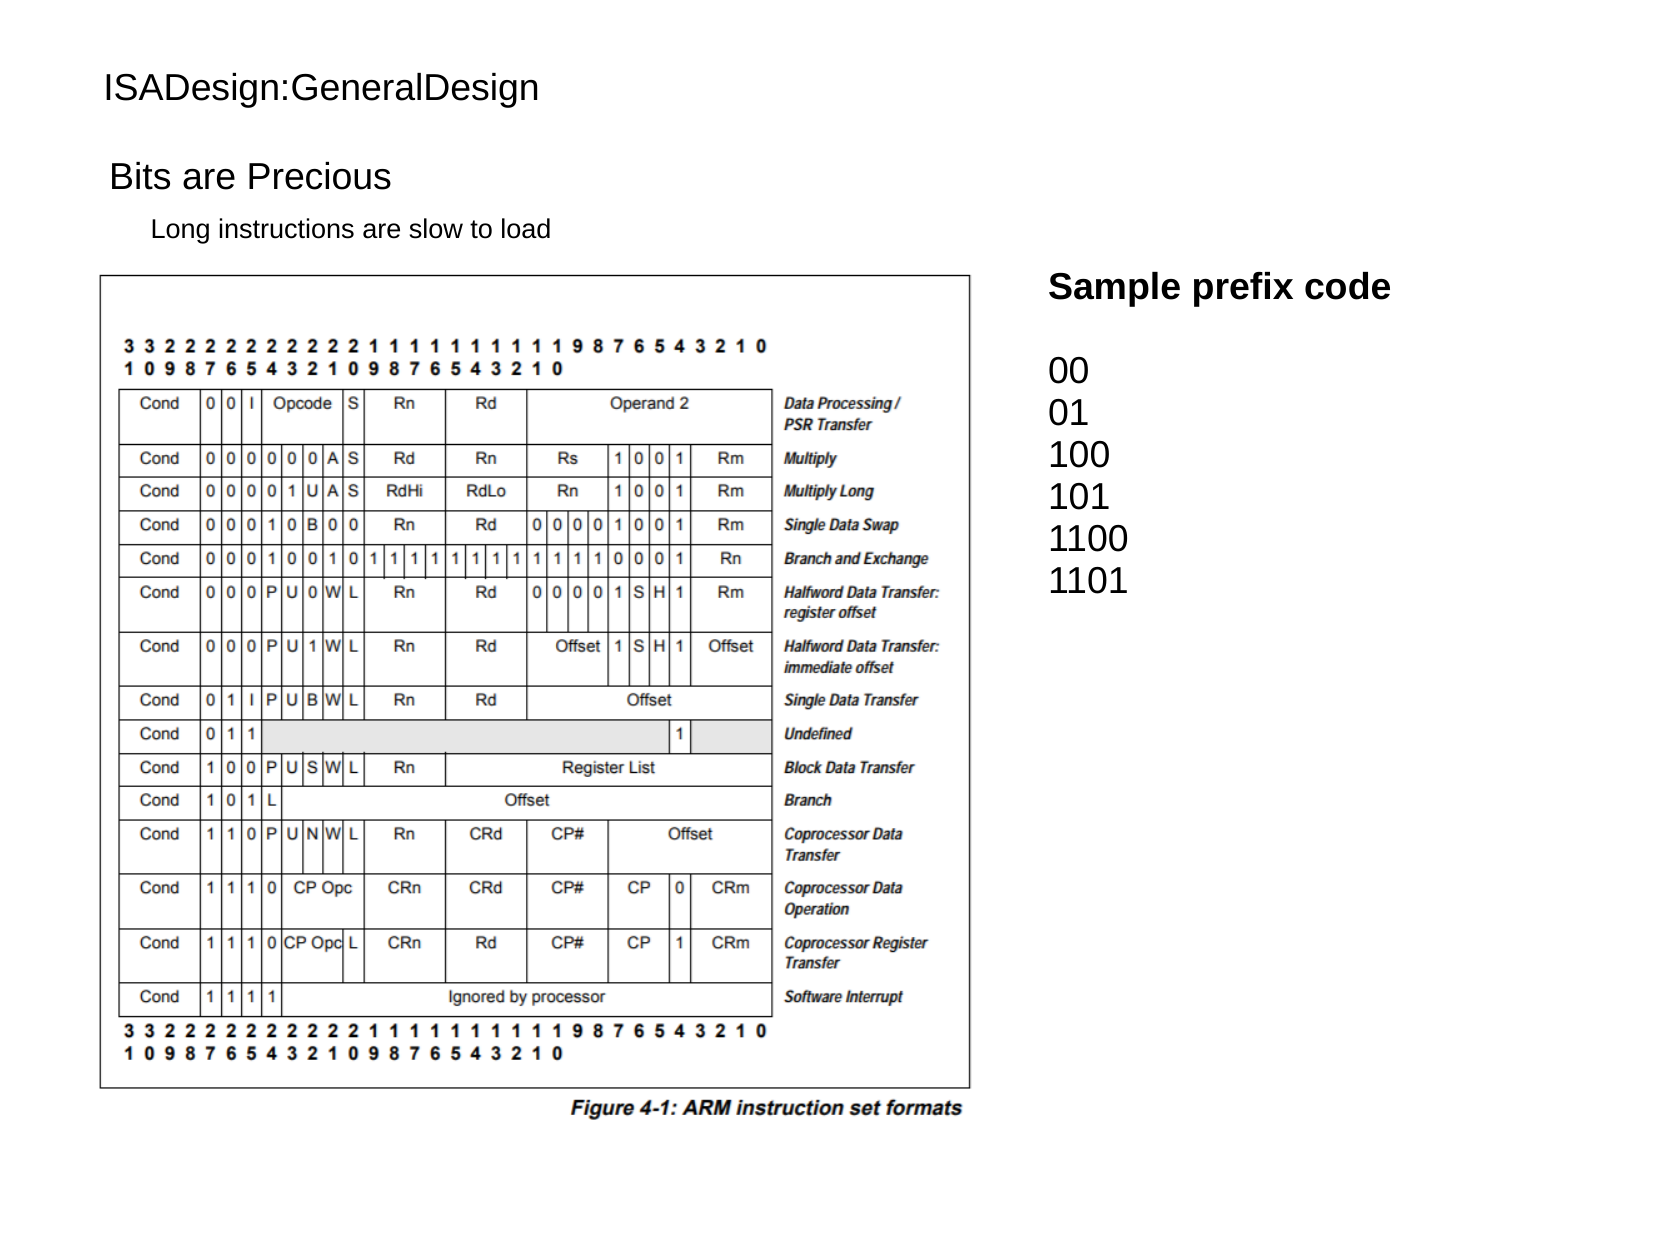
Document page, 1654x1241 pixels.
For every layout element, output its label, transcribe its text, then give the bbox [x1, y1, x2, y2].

text_box ISADesign:GeneralDesign [88, 59, 555, 116]
picture [86, 265, 1004, 1125]
text_box Bits are Precious [94, 147, 408, 205]
text_box Long instructions are slow to load [135, 206, 566, 252]
text_box Sample prefix code 00 01 100 101 1100 1101 [1033, 257, 1407, 611]
